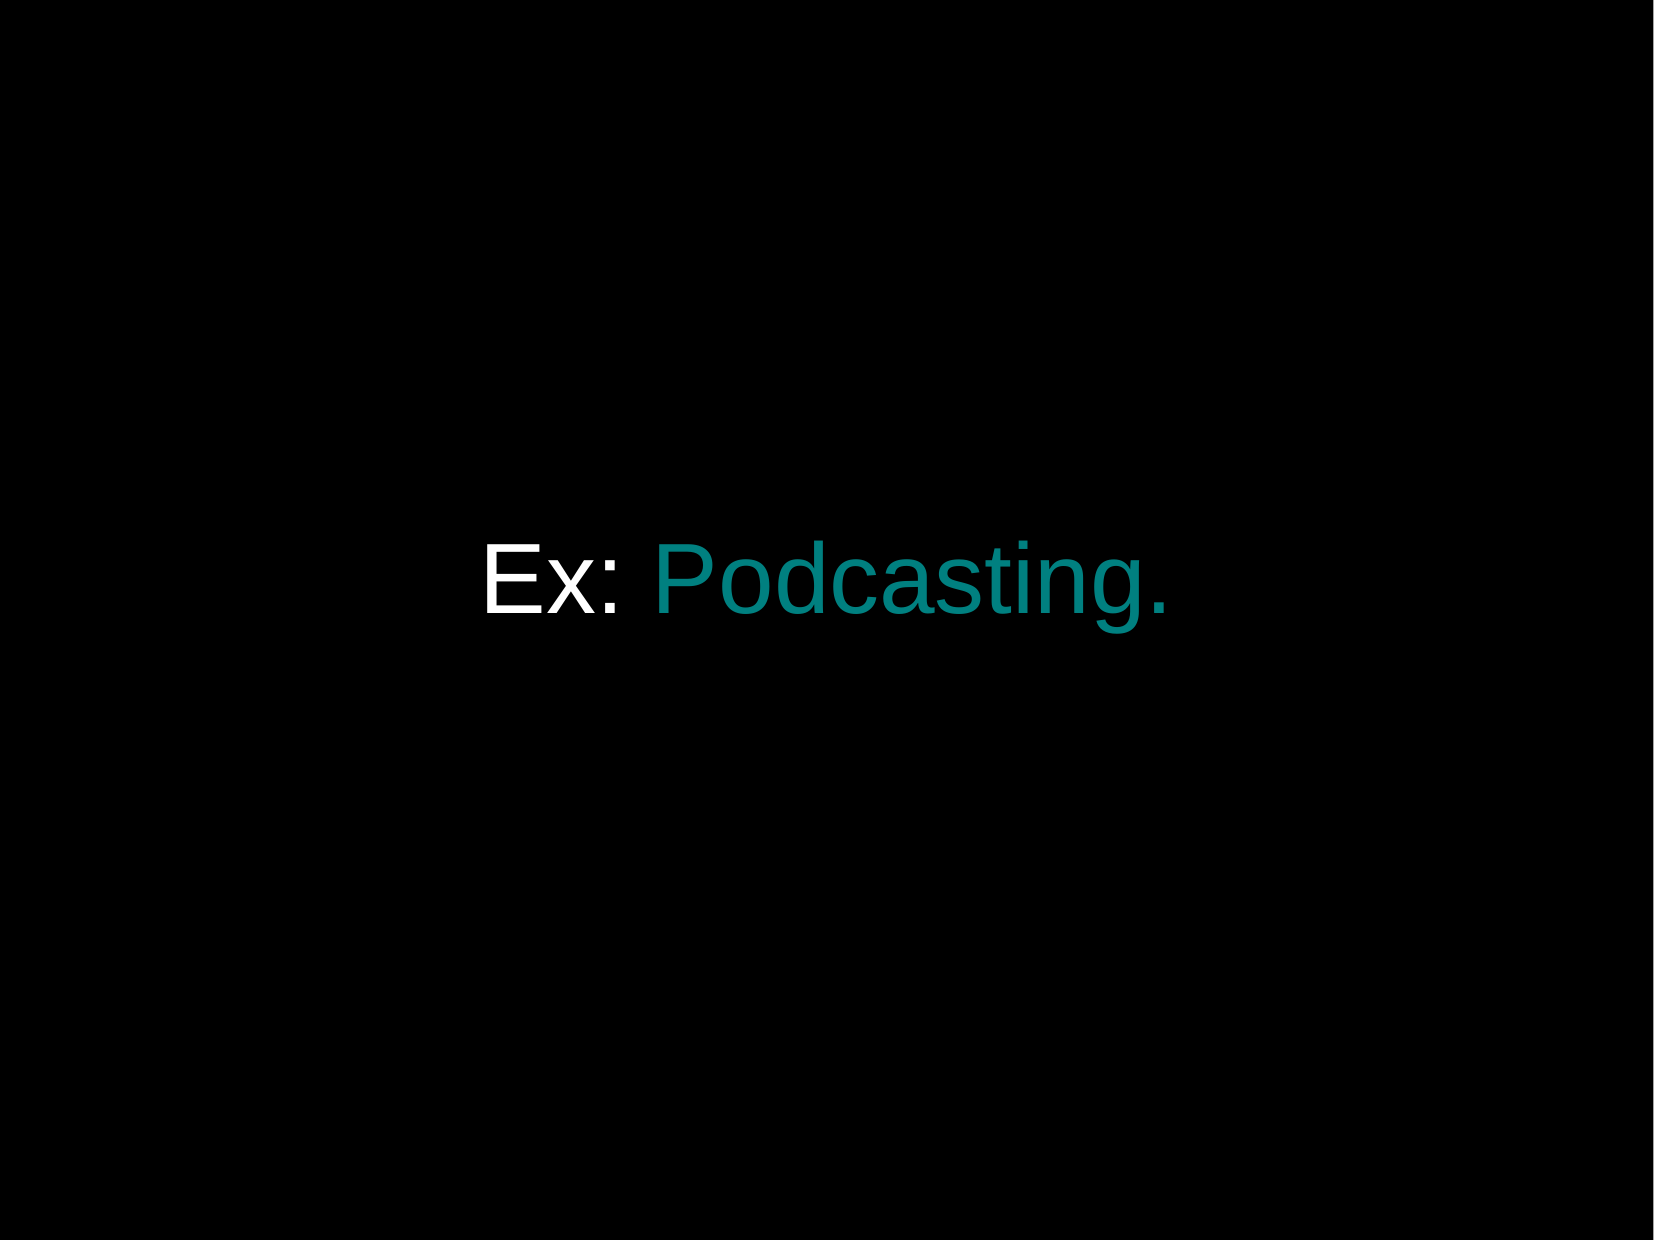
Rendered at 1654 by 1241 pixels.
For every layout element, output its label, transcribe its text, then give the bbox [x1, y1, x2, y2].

subtitle Ex: Podcasting. [82, 56, 1571, 1102]
